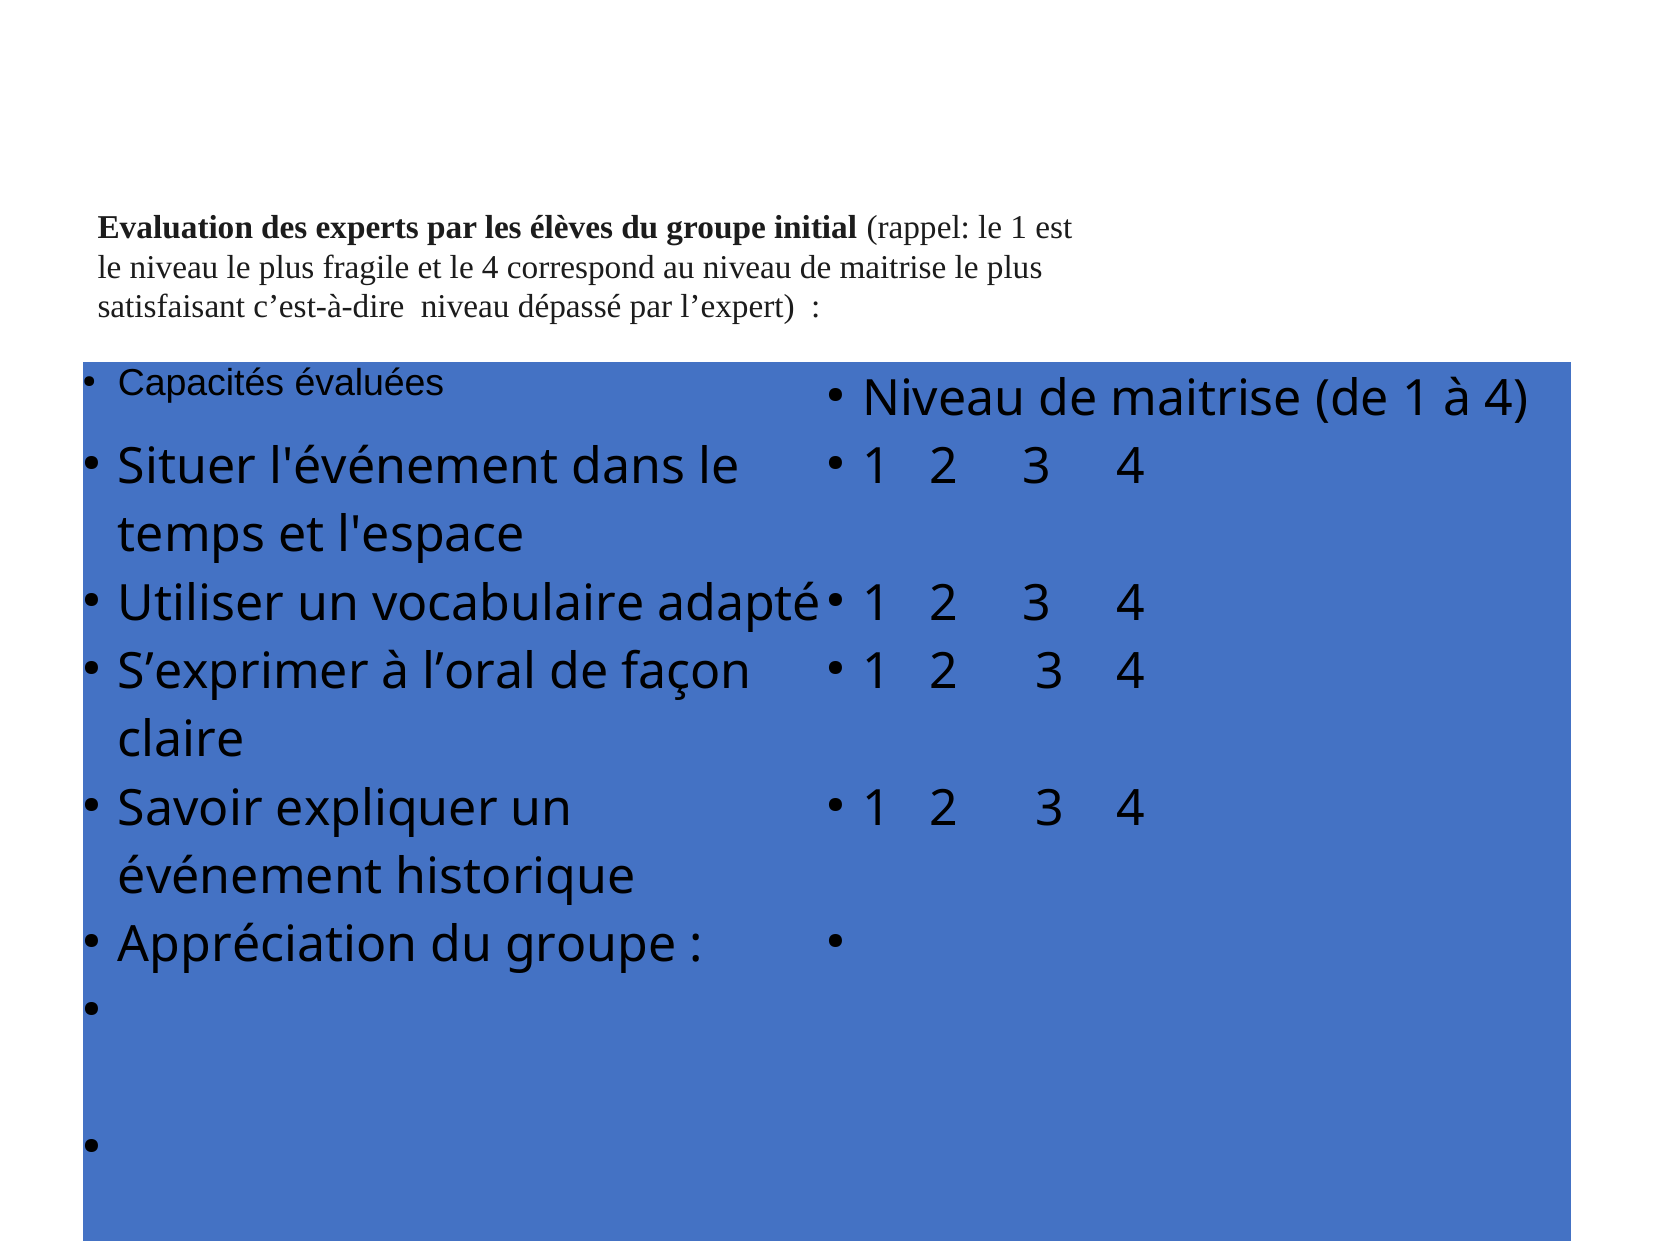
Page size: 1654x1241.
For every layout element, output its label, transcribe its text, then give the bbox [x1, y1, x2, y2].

table_header Niveau de maitrise (de 1 à 4) [1107, 362, 1571, 430]
table_cell Appréciation du groupe : [83, 908, 827, 1241]
text_box Evaluation des experts par les élèves du groupe initial (rappel: le 1 est le niveau le plus fragile et le 4 correspond au niveau de maitrise le plus satisfaisant c’est-à-dire niveau dépassé par l’expert) : [83, 197, 1107, 462]
table_cell S’exprimer à l’oral de façon claire [83, 635, 827, 772]
table_cell Situer l'événement dans le temps et l'espace [83, 462, 827, 567]
table_cell 1 2 3 4 [827, 430, 1571, 567]
table_cell 1 2 3 4 [827, 772, 1571, 908]
table_cell Savoir expliquer un événement historique [83, 772, 827, 908]
table_cell Utiliser un vocabulaire adapté [83, 567, 827, 635]
table_cell [827, 908, 1571, 1241]
table_cell 1 2 3 4 [827, 635, 1571, 772]
table_cell 1 2 3 4 [827, 567, 1571, 635]
